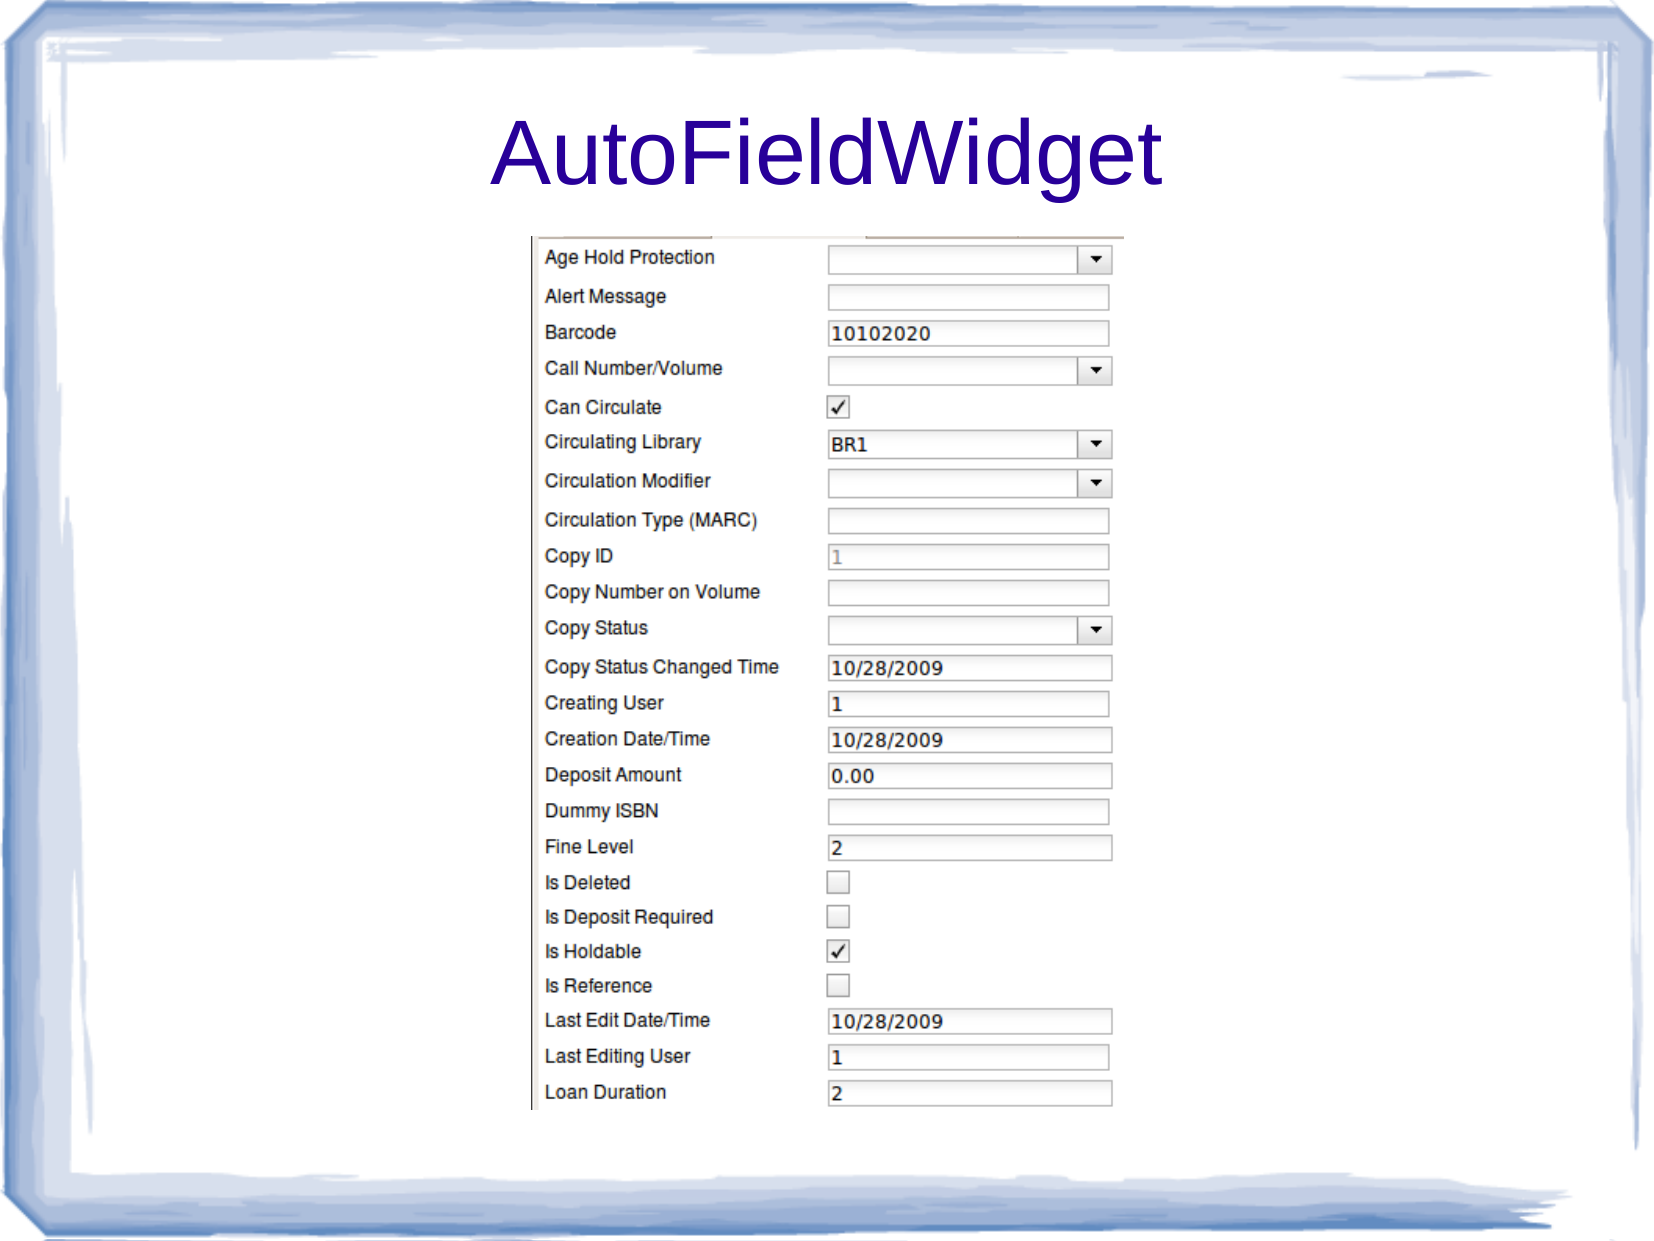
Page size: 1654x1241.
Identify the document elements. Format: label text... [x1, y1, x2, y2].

picture [0, 0, 1654, 1241]
title AutoFieldWidget [82, 56, 1571, 250]
